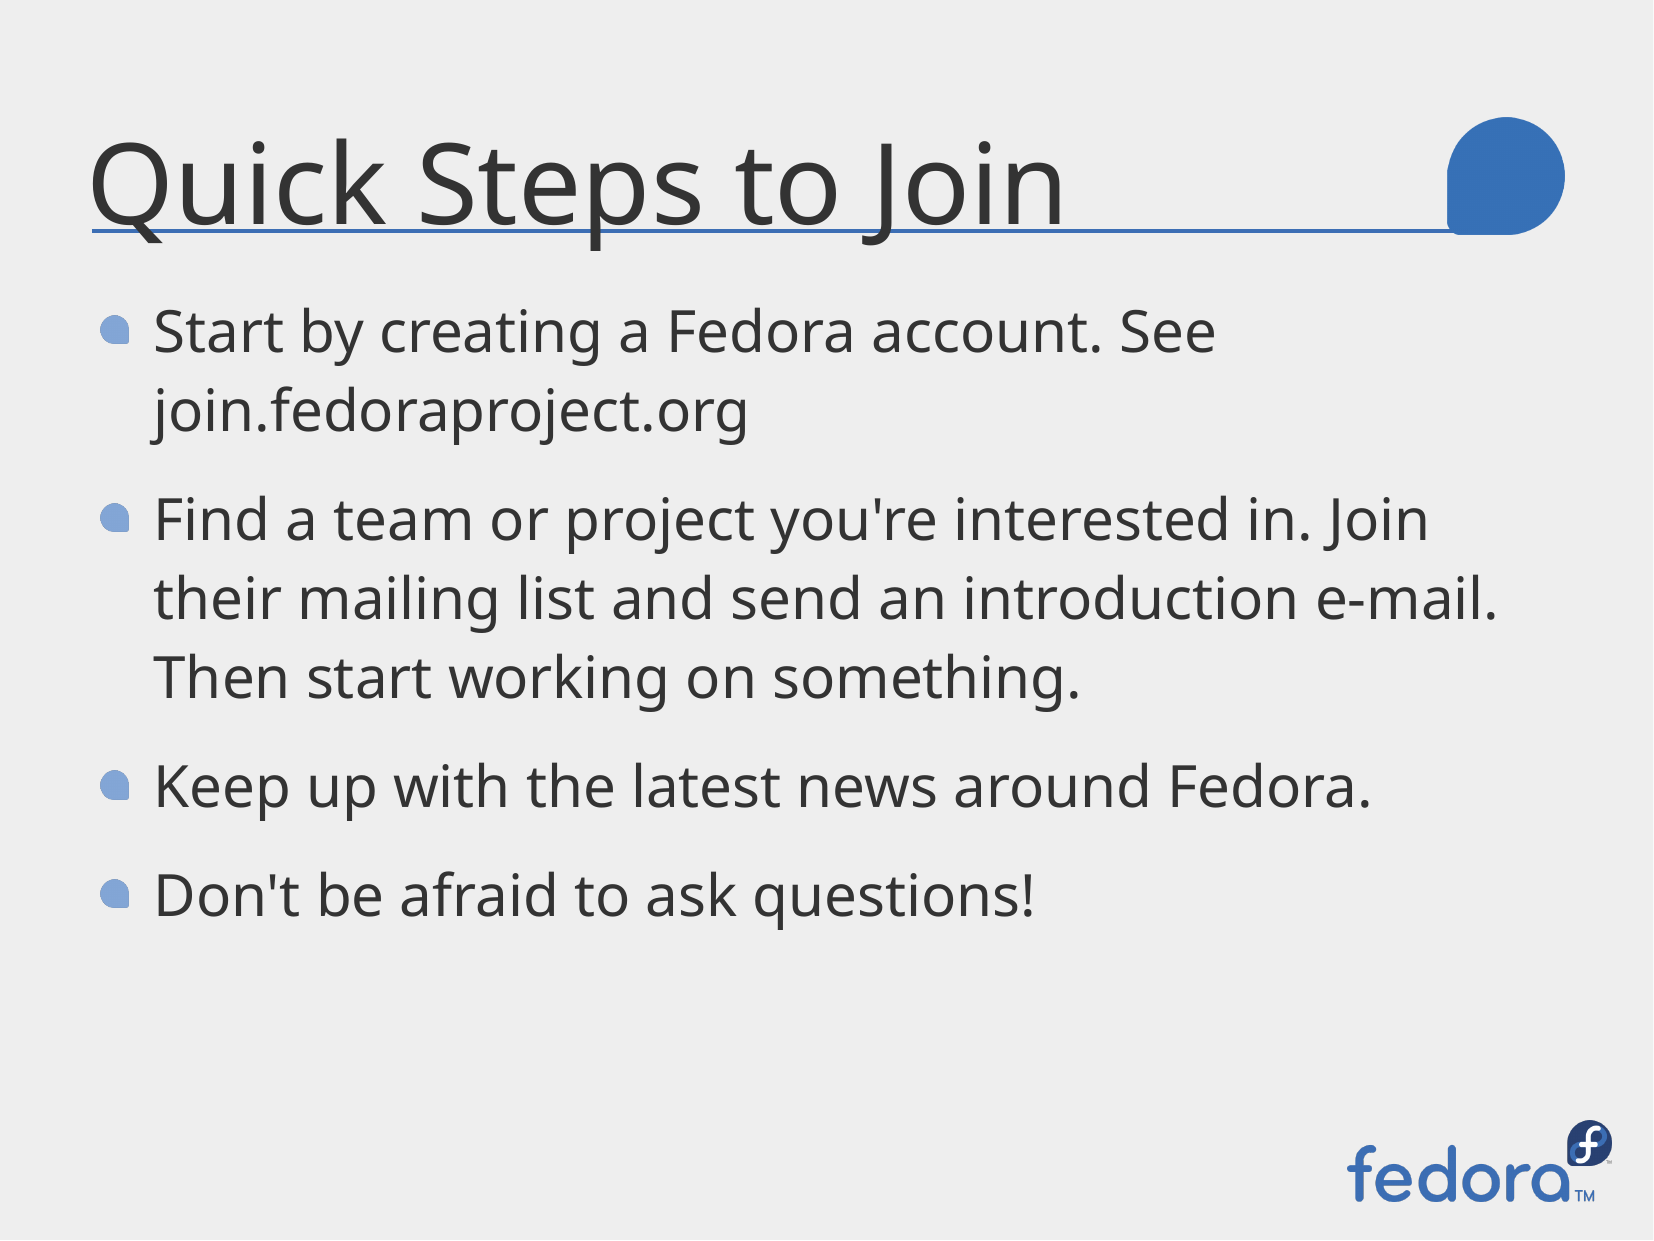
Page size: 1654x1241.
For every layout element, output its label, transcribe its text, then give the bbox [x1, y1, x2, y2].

picture [1347, 1120, 1612, 1202]
list Start by creating a Fedora account. See join.fedoraproject.org Find a team or project you're interested in. Join their mailing list and send an introduction e-mail. Then start working on something. Keep up with the latest news around Fedora. Don't be afraid to ask questions! [82, 290, 1571, 1010]
title Quick Steps to Join [86, 111, 1575, 250]
